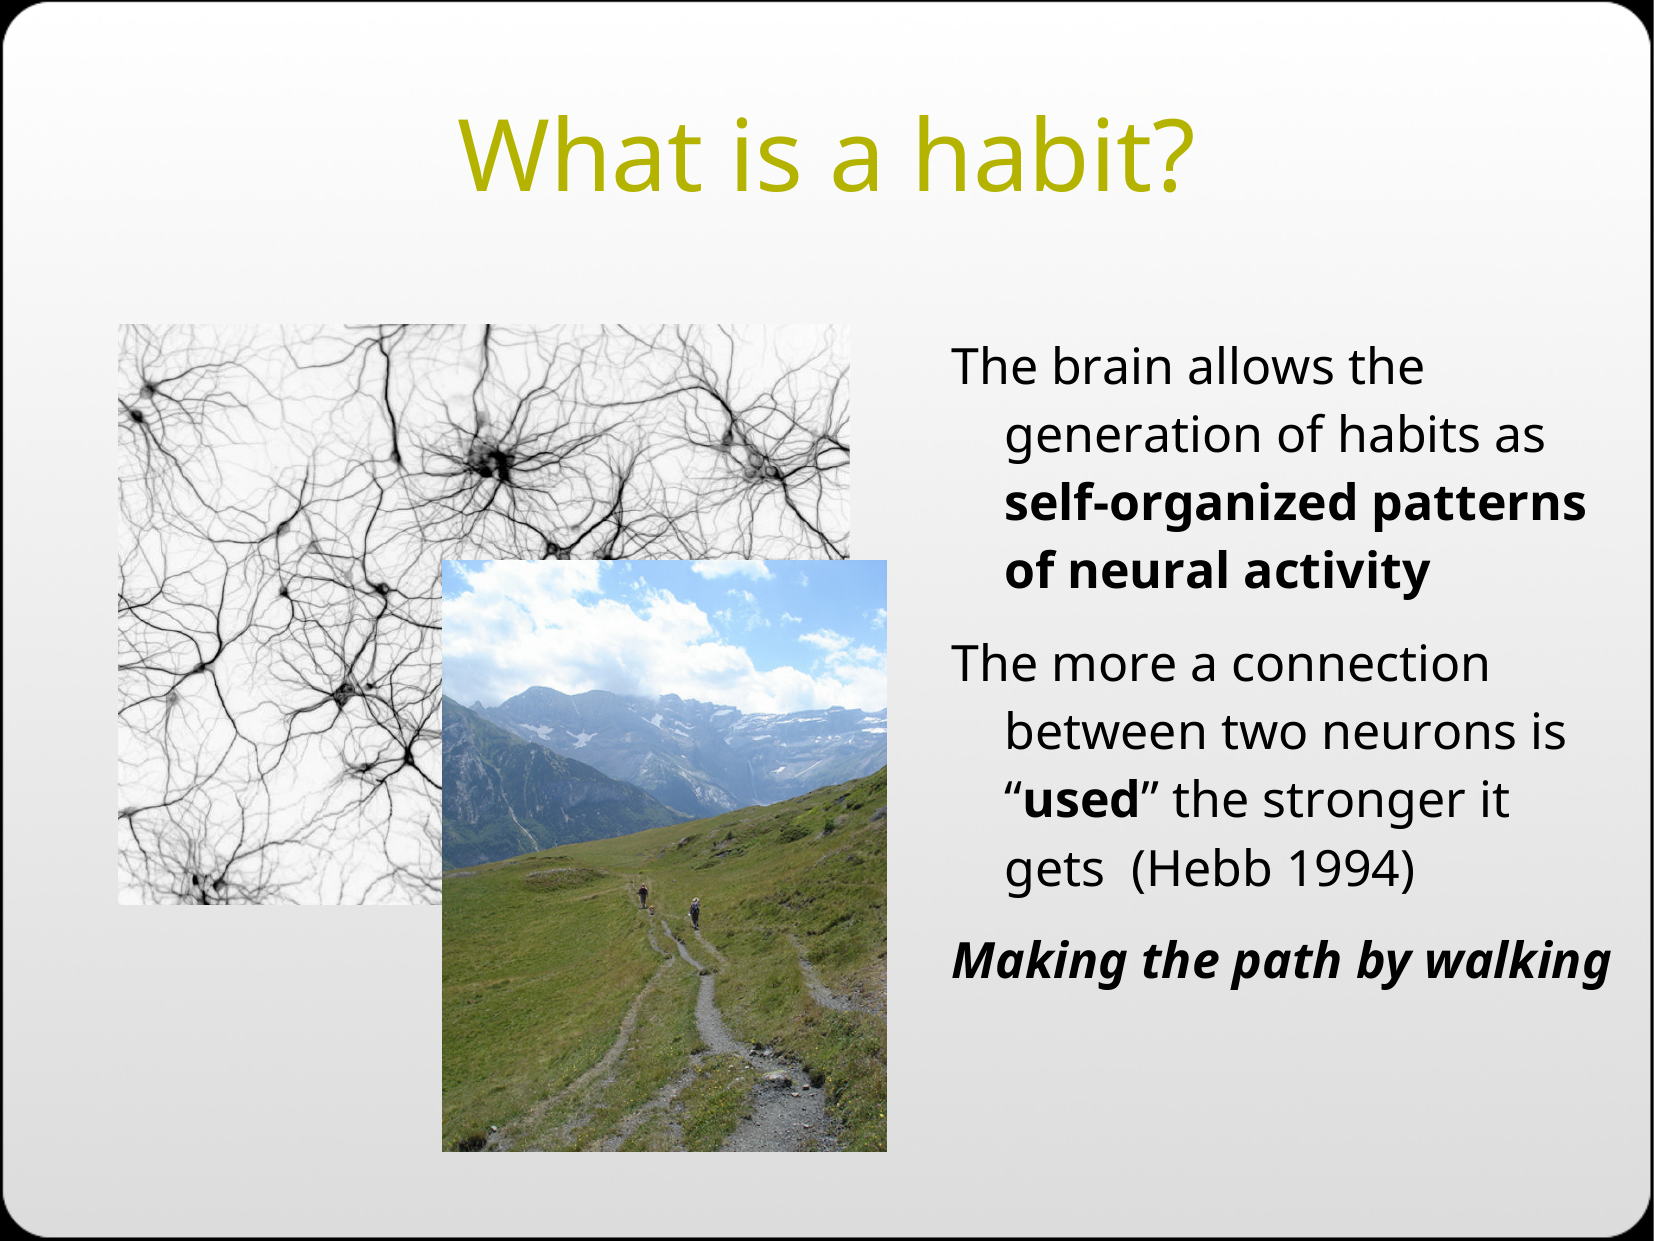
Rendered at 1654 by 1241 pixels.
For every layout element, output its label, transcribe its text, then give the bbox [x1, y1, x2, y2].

list The brain allows the generation of habits as self-organized patterns of neural activity The more a connection between two neurons is “used” the stronger it gets (Hebb 1994) Making the path by walking [933, 330, 1625, 1150]
picture [0, 0, 1654, 1241]
title What is a habit? [82, 49, 1571, 257]
